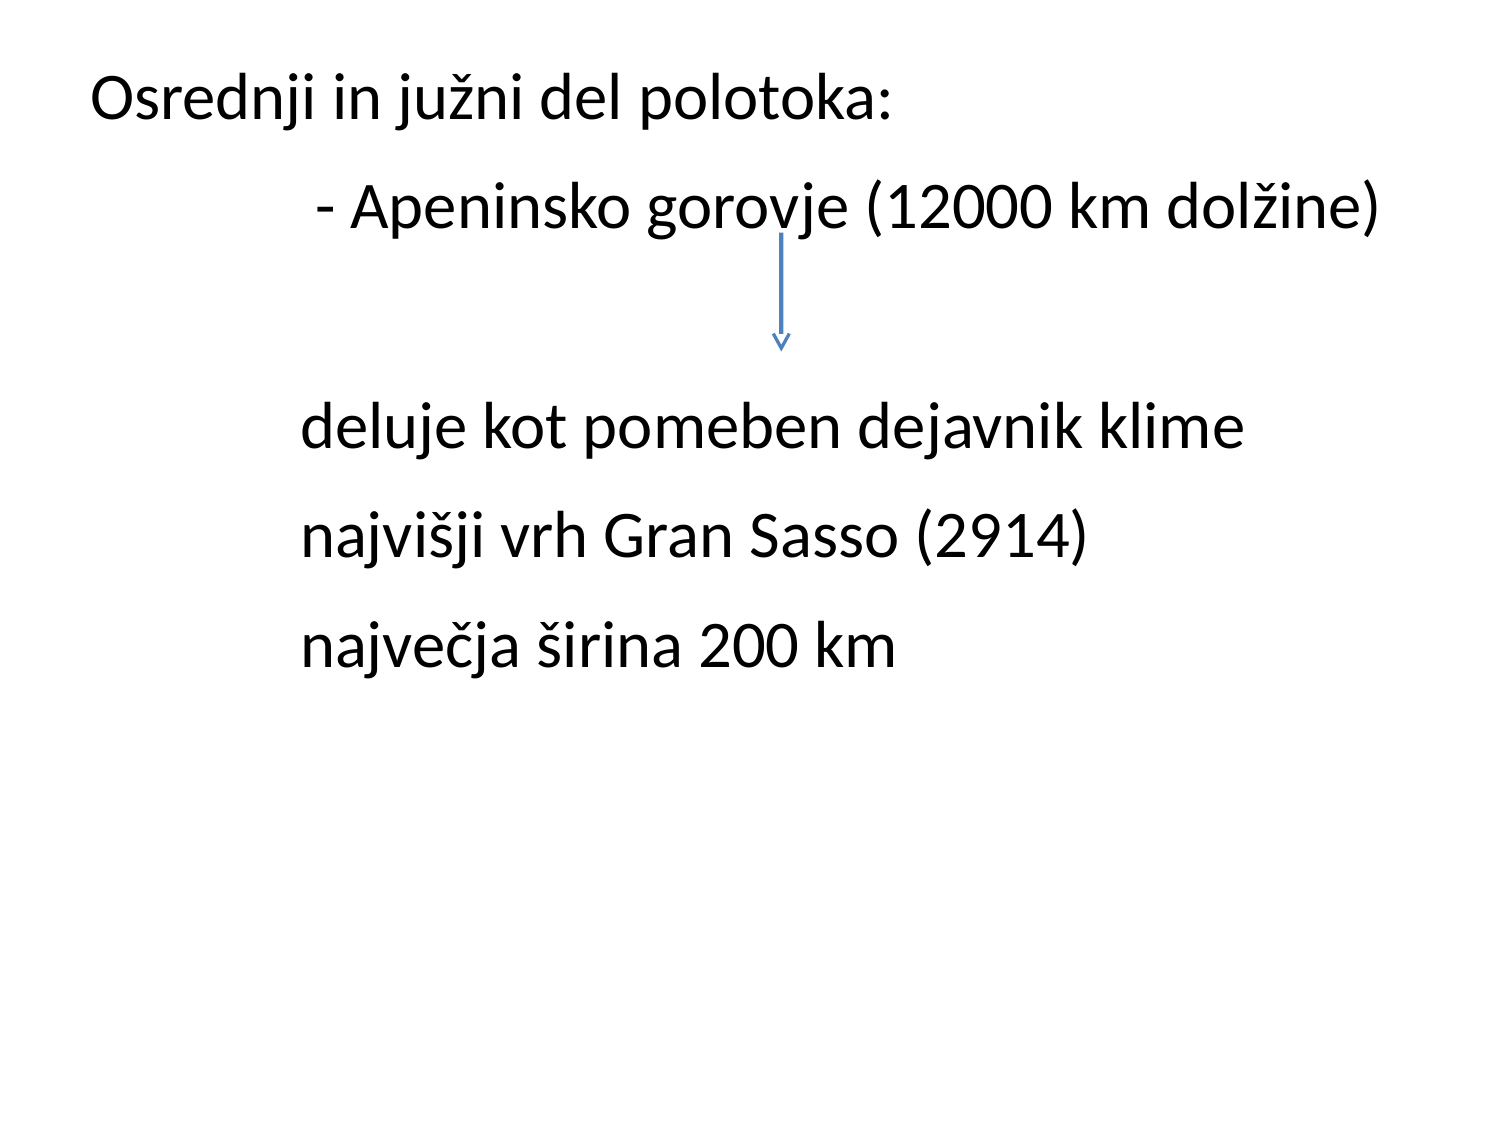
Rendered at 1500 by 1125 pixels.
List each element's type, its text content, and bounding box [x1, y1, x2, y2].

list Osrednji in južni del polotoka: - Apeninsko gorovje (12000 km dolžine) deluje kot pomeben dejavnik klime najvišji vrh Gran Sasso (2914) največja širina 200 km [75, 45, 1425, 1005]
